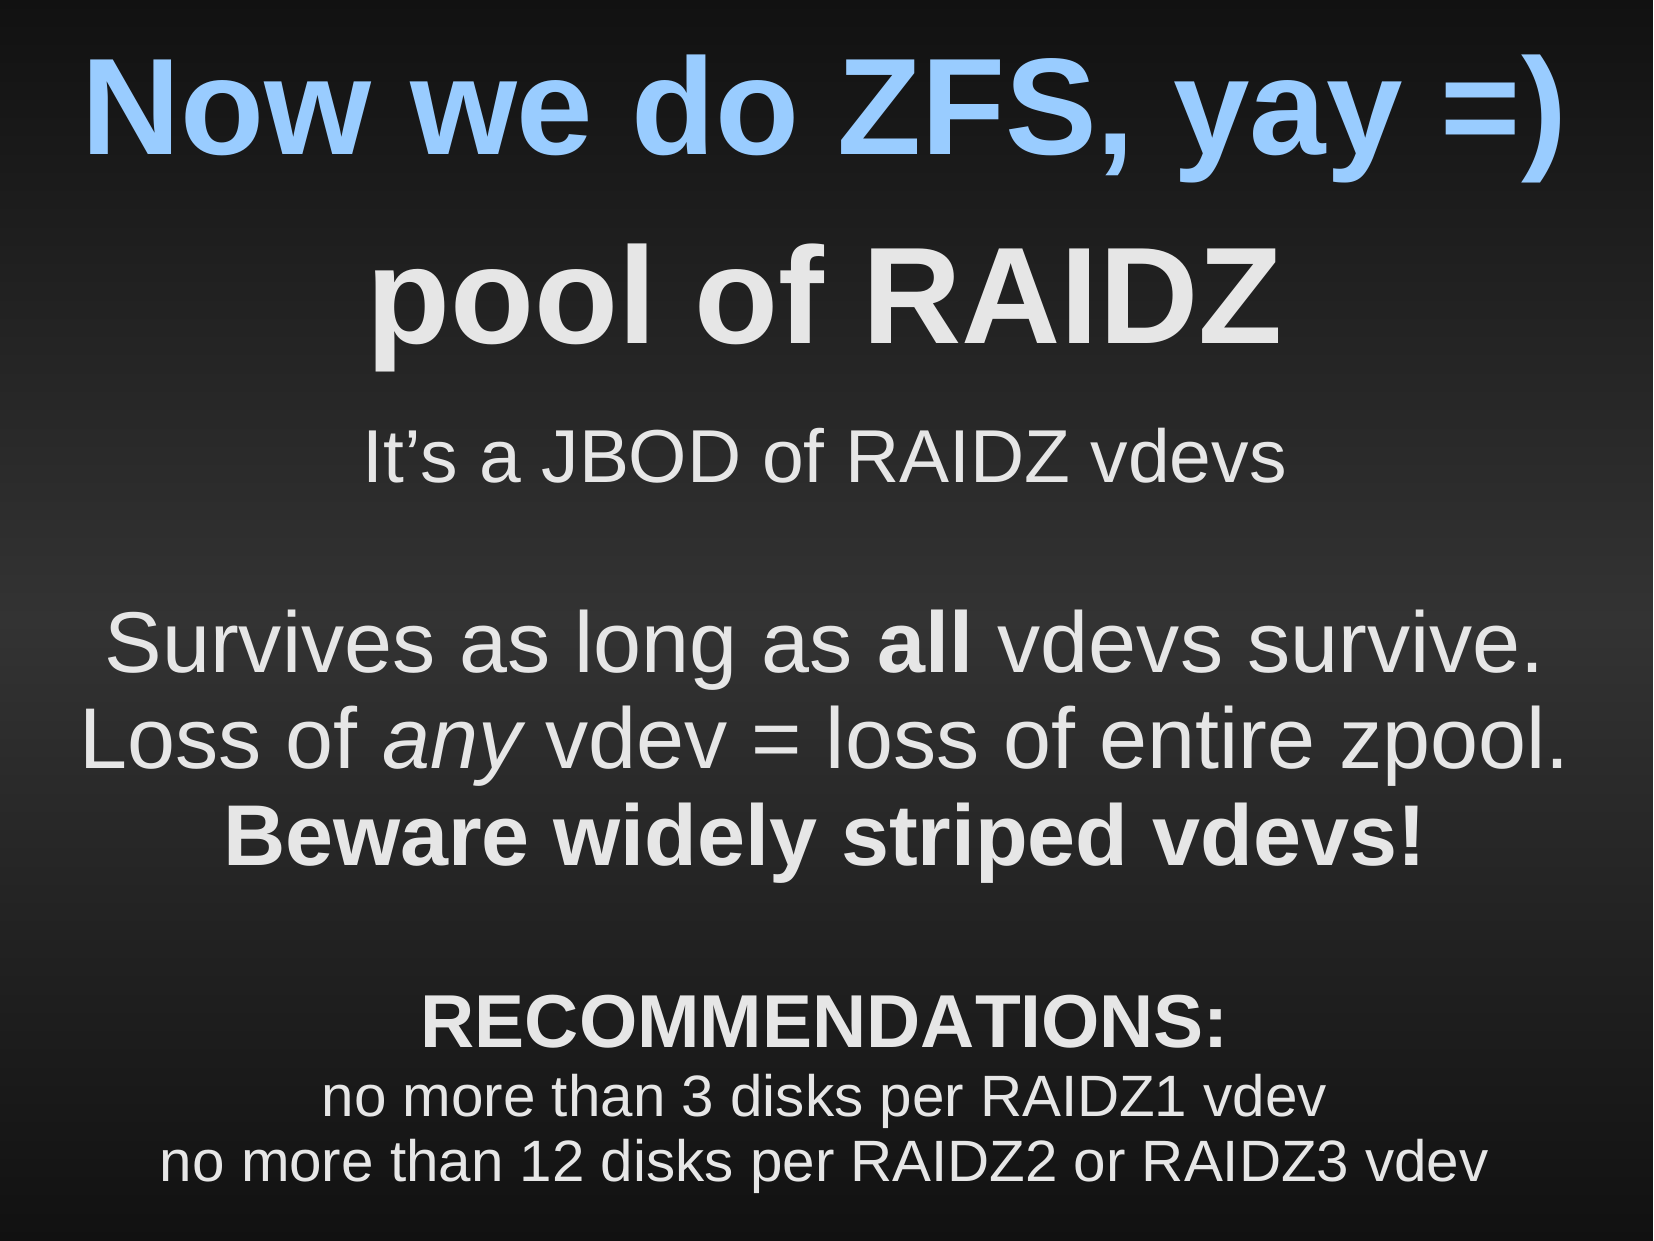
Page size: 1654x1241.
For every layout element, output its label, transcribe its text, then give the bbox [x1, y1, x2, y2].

title pool of RAIDZ It’s a JBOD of RAIDZ vdevs Survives as long as all vdevs survive. Loss of any vdev = loss of entire zpool. Beware widely striped vdevs! RECOMMENDATIONS: no more than 3 disks per RAIDZ1 vdev no more than 12 disks per RAIDZ2 or RAIDZ3 vdev [0, 218, 1651, 1241]
title Now we do ZFS, yay =) [0, 2, 1651, 211]
